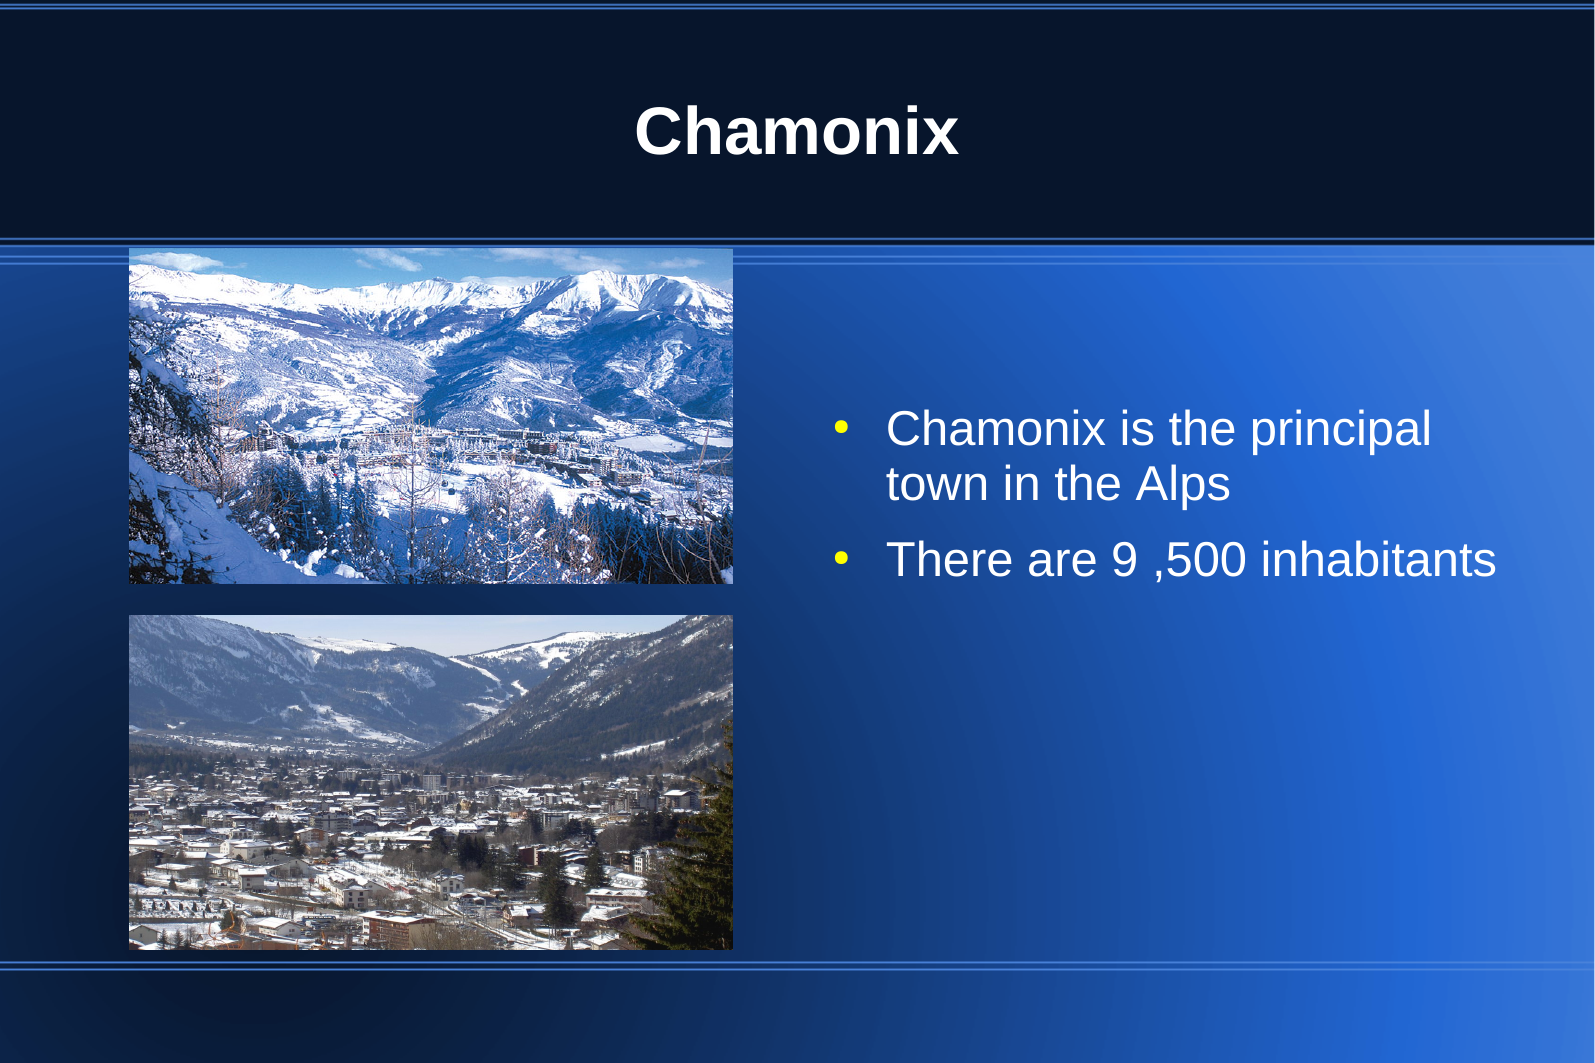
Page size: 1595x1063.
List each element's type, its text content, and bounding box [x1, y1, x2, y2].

title Chamonix [79, 42, 1515, 220]
list Chamonix is the principal town in the Alps There are 9 ,500 inhabitants [814, 248, 1516, 936]
picture [0, 0, 1595, 1063]
